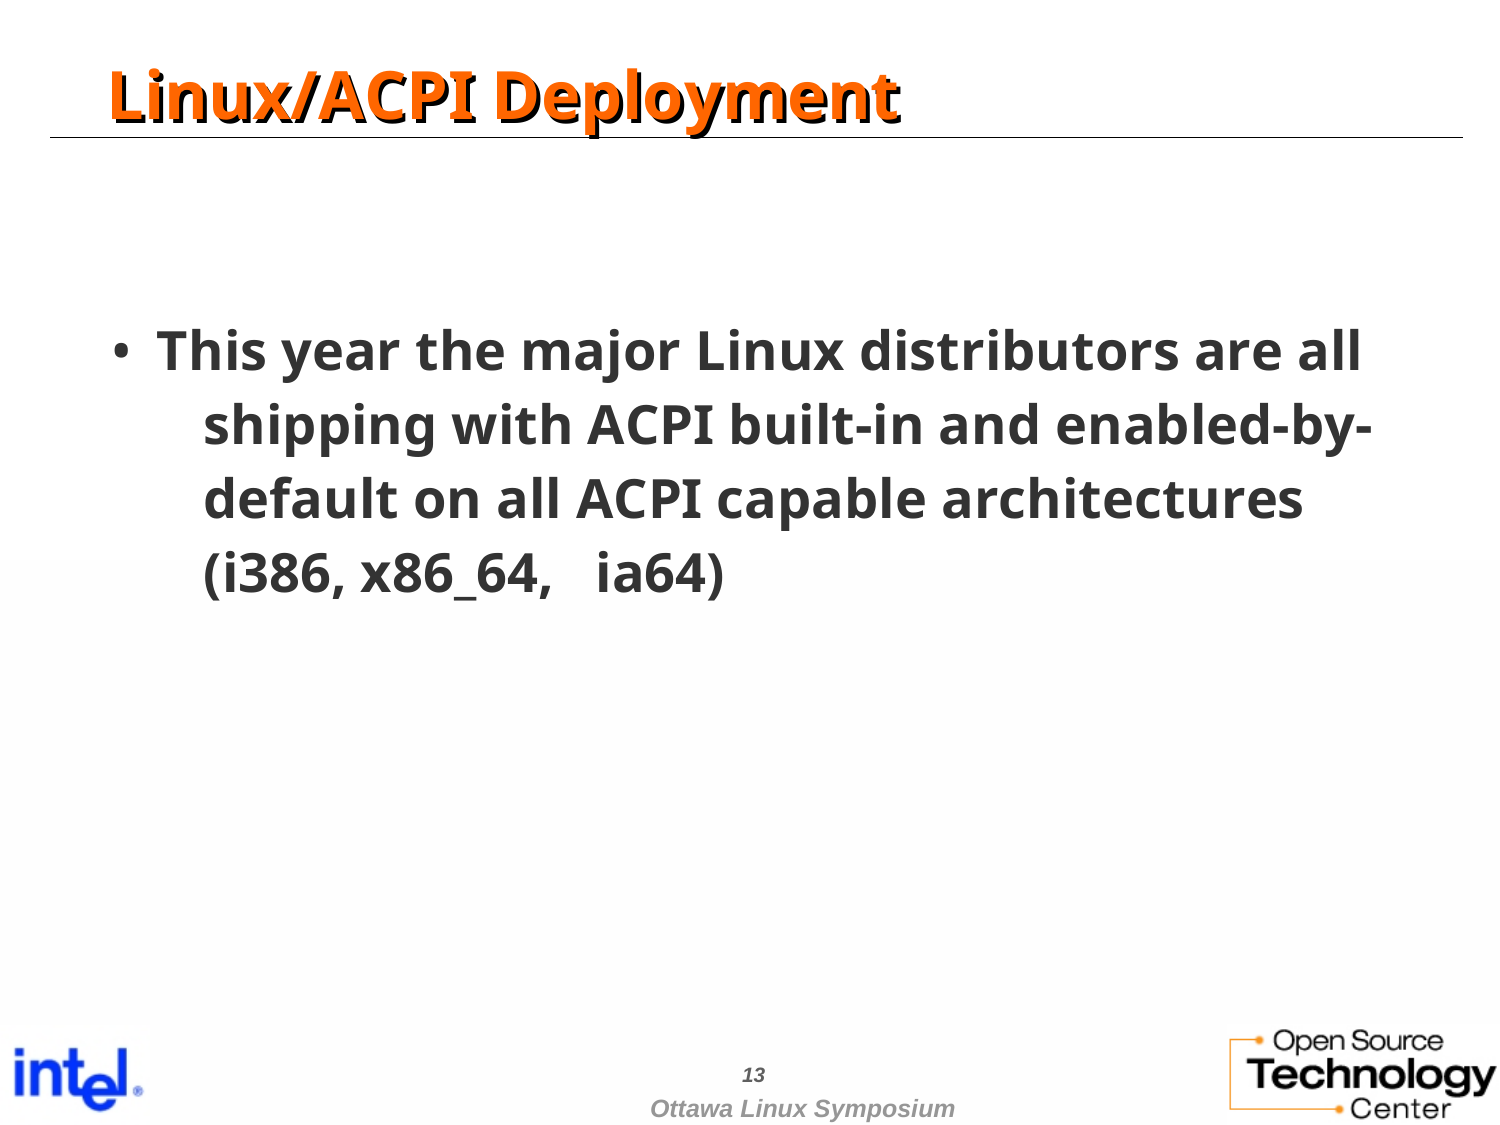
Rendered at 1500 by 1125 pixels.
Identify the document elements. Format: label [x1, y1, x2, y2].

picture [1227, 1024, 1500, 1125]
picture [0, 1025, 150, 1125]
